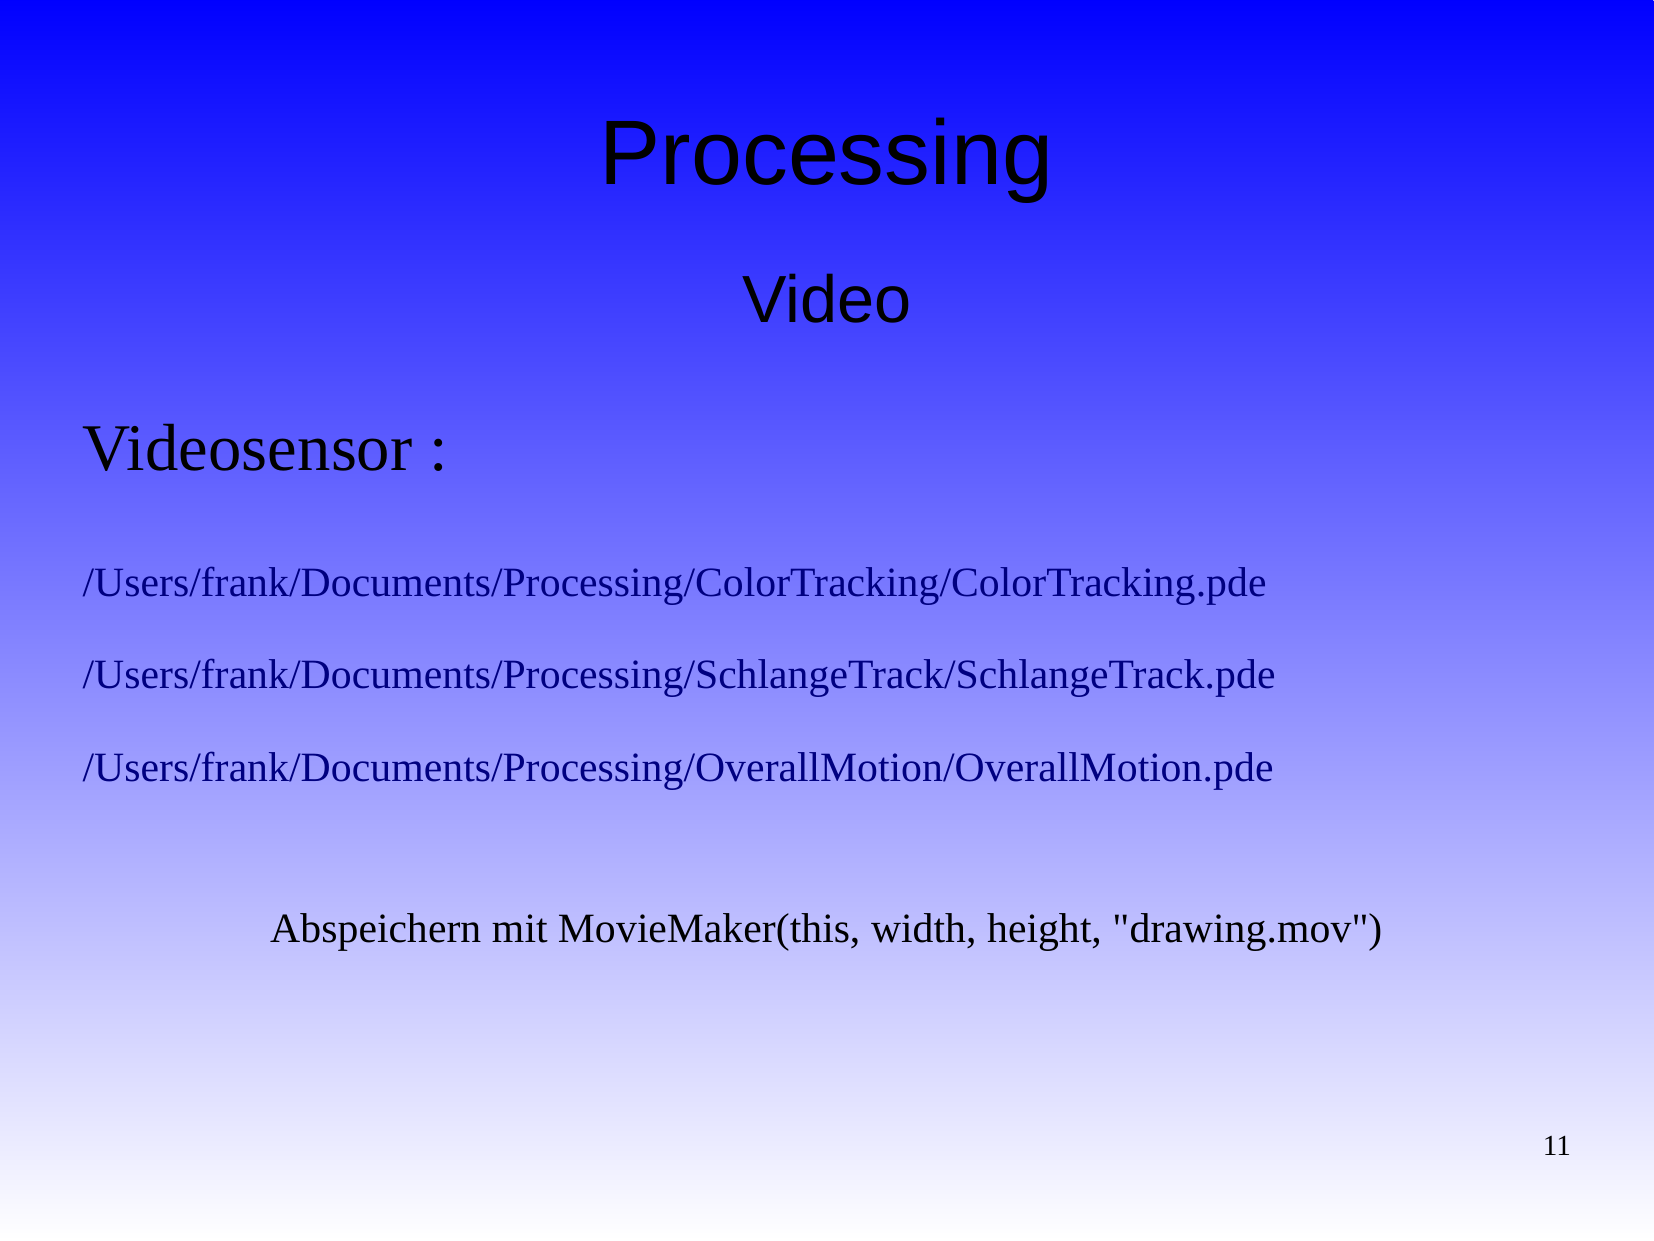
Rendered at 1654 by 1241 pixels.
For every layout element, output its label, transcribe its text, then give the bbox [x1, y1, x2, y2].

title Processing [82, 49, 1571, 257]
subtitle Video Videosensor : /Users/frank/Documents/Processing/ColorTracking/ColorTracking.pde /Users/frank/Documents/Processing/SchlangeTrack/SchlangeTrack.pde /Users/frank/Documents/Processing/OverallMotion/OverallMotion.pde Abspeichern mit MovieMaker(this, width, height, "drawing.mov") [82, 263, 1571, 1136]
